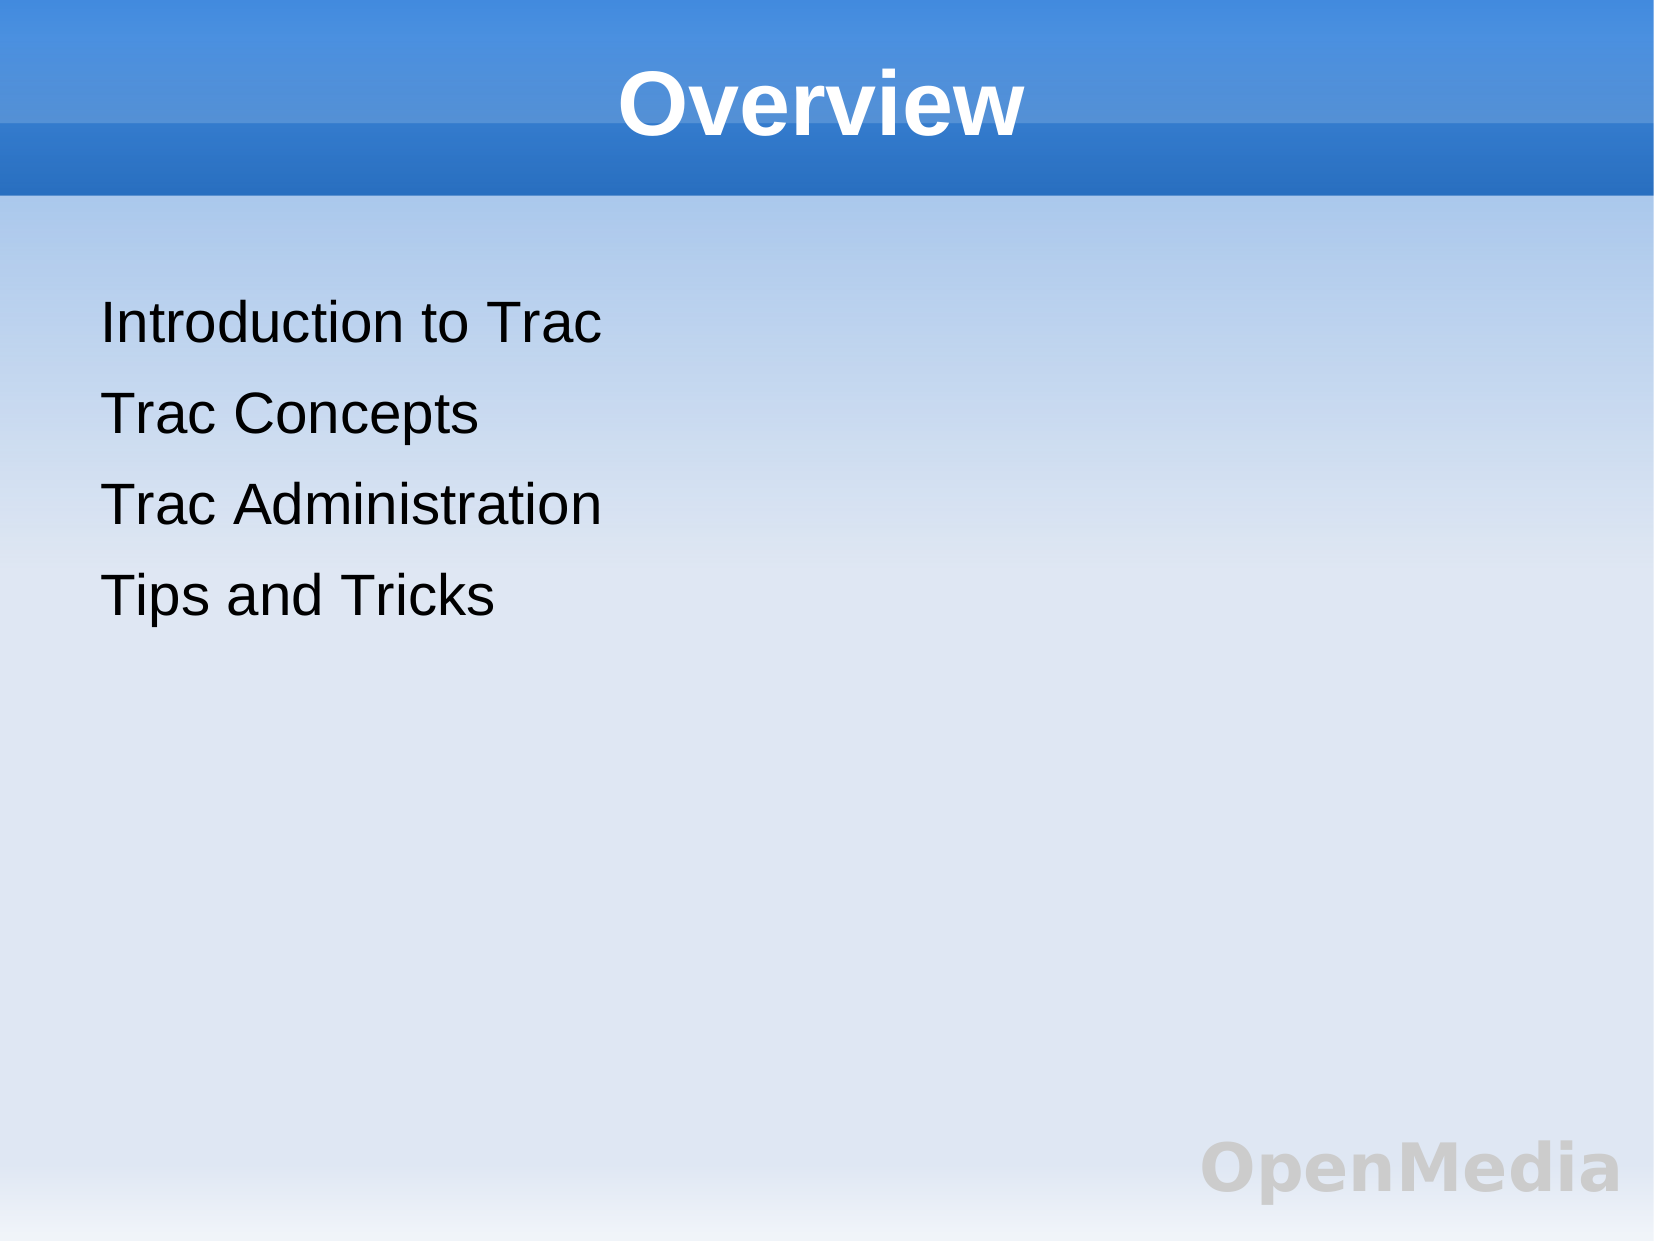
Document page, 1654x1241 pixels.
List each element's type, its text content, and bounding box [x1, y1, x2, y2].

picture [0, 0, 1654, 1241]
list Introduction to Trac Trac Concepts Trac Administration Tips and Tricks [82, 290, 1571, 1094]
title Overview [76, 7, 1565, 200]
